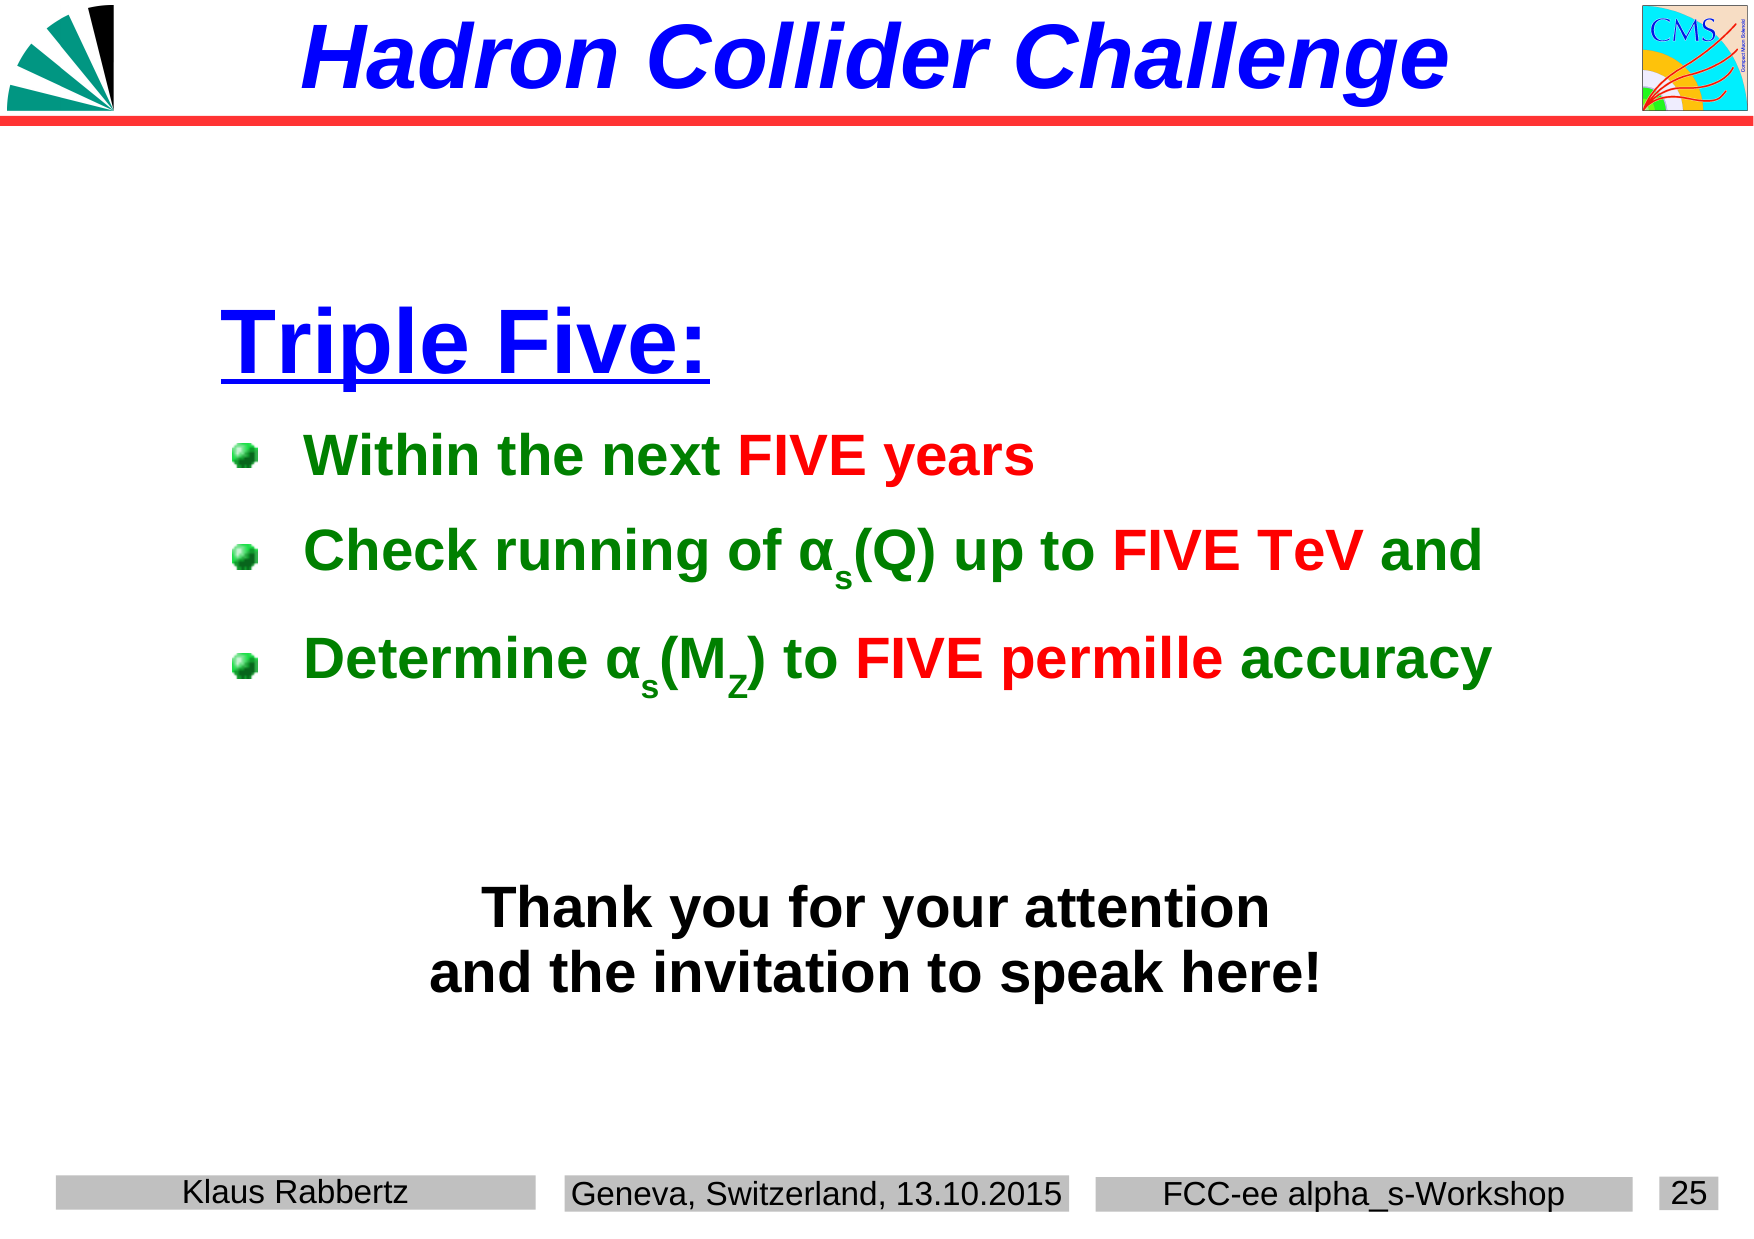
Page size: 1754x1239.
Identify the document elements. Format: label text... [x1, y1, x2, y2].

title Hadron Collider Challenge [129, 0, 1622, 114]
picture [1642, 5, 1748, 111]
list Triple Five: Within the next FIVE years Check running of αs(Q) up to FIVE TeV and Determine αs(MZ) to FIVE permille accuracy [220, 291, 1533, 707]
picture [7, 5, 114, 112]
text_box Thank you for your attention and the invitation to speak here! [417, 868, 1336, 1011]
